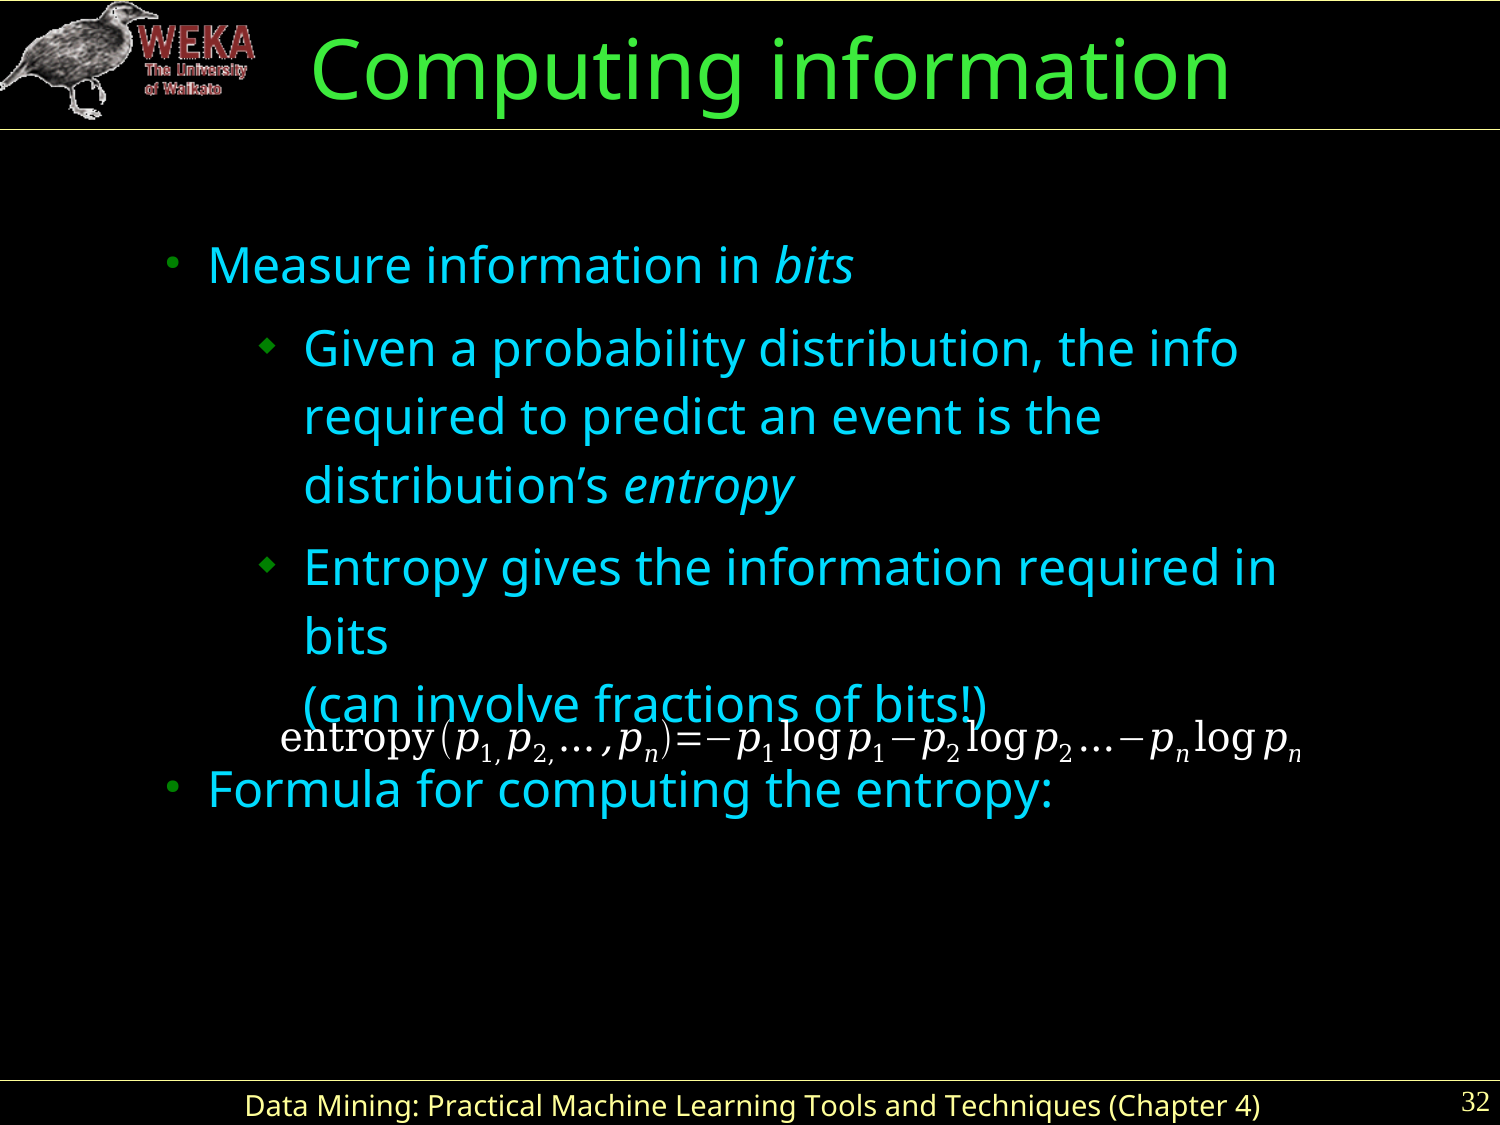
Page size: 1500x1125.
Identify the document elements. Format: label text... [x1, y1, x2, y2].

text_box Measure information in bits Given a probability distribution, the info required to predict an event is the distribution’s entropy Entropy gives the information required in bits (can involve fractions of bits!) Formula for computing the entropy: [149, 222, 1388, 898]
title Computing information [295, 0, 1500, 148]
picture [0, 1, 266, 129]
chart [273, 713, 1300, 768]
